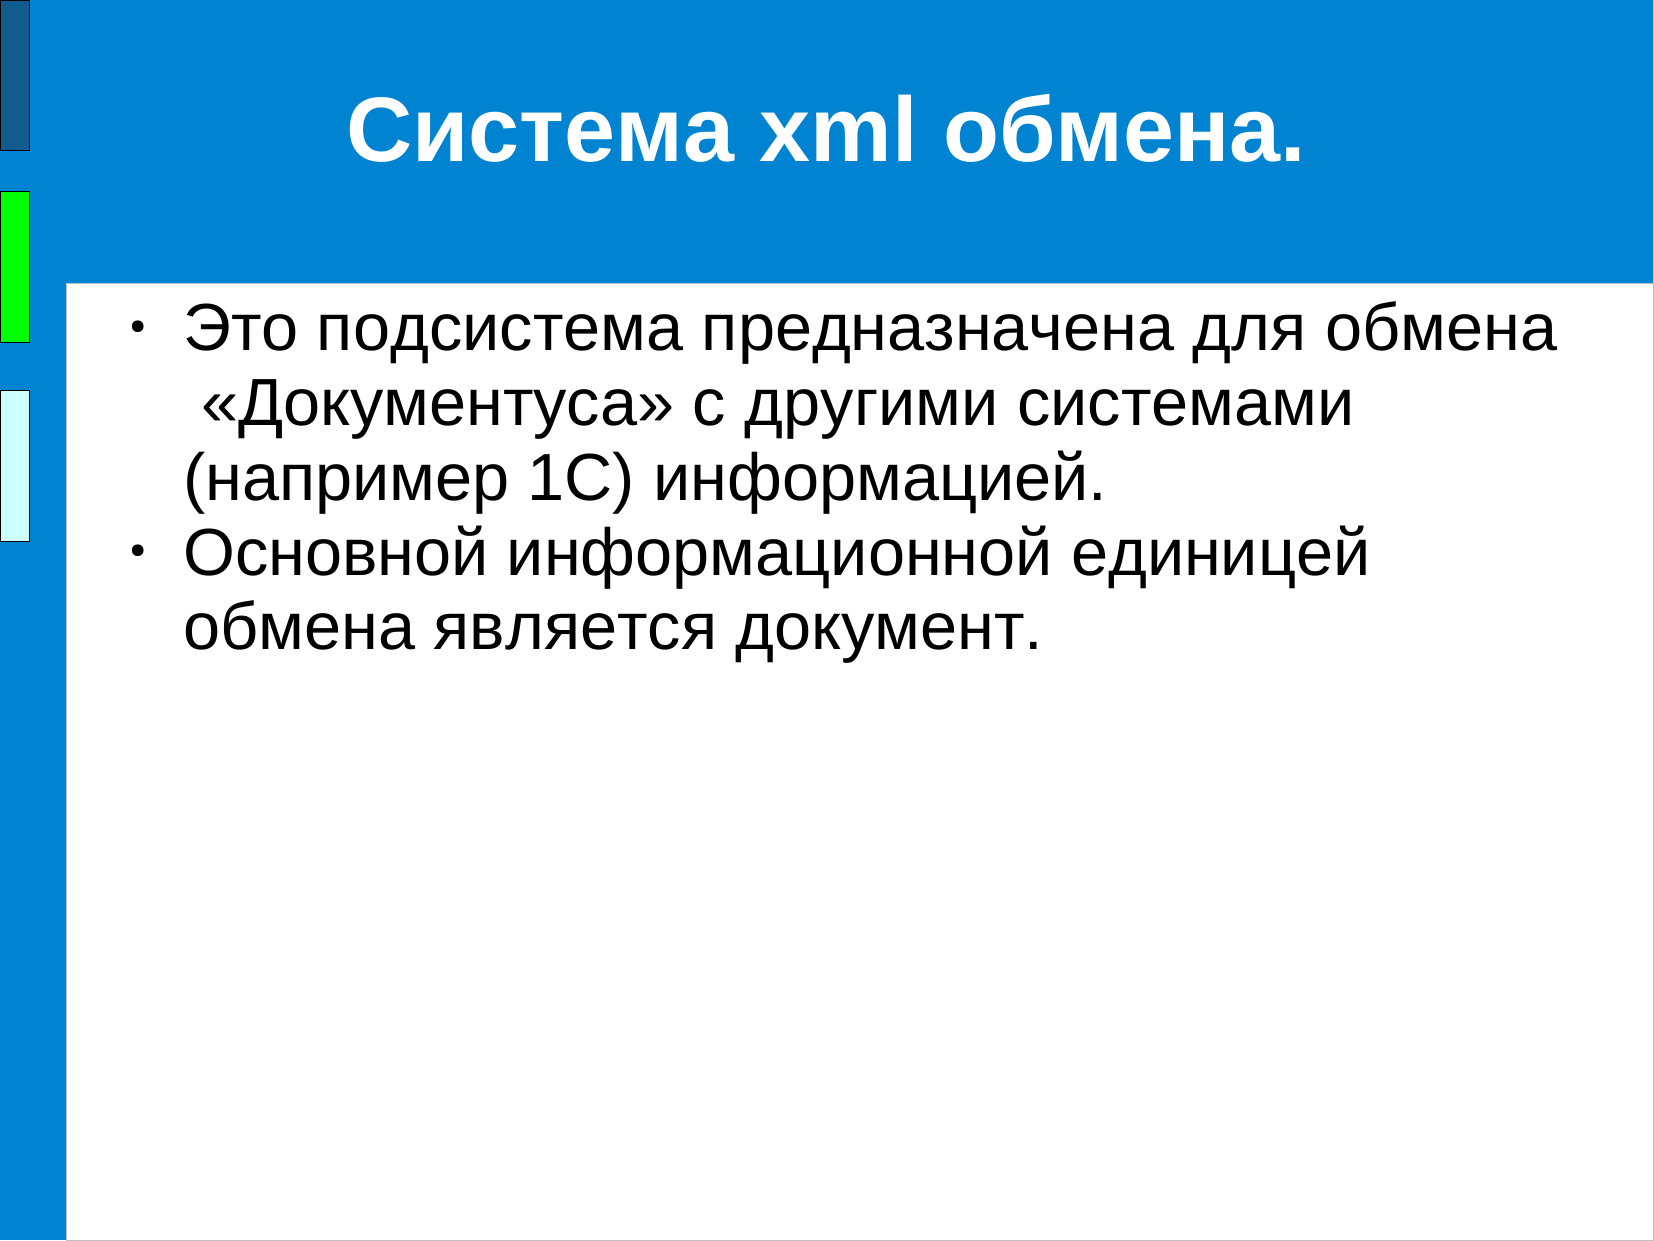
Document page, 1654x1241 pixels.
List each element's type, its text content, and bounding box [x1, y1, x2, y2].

list Это подсистема предназначена для обмена «Документуса» с другими системами (например 1С) информацией. Основной информационной единицей обмена является документ. [82, 290, 1571, 1094]
title Система xml обмена. [82, 33, 1571, 226]
